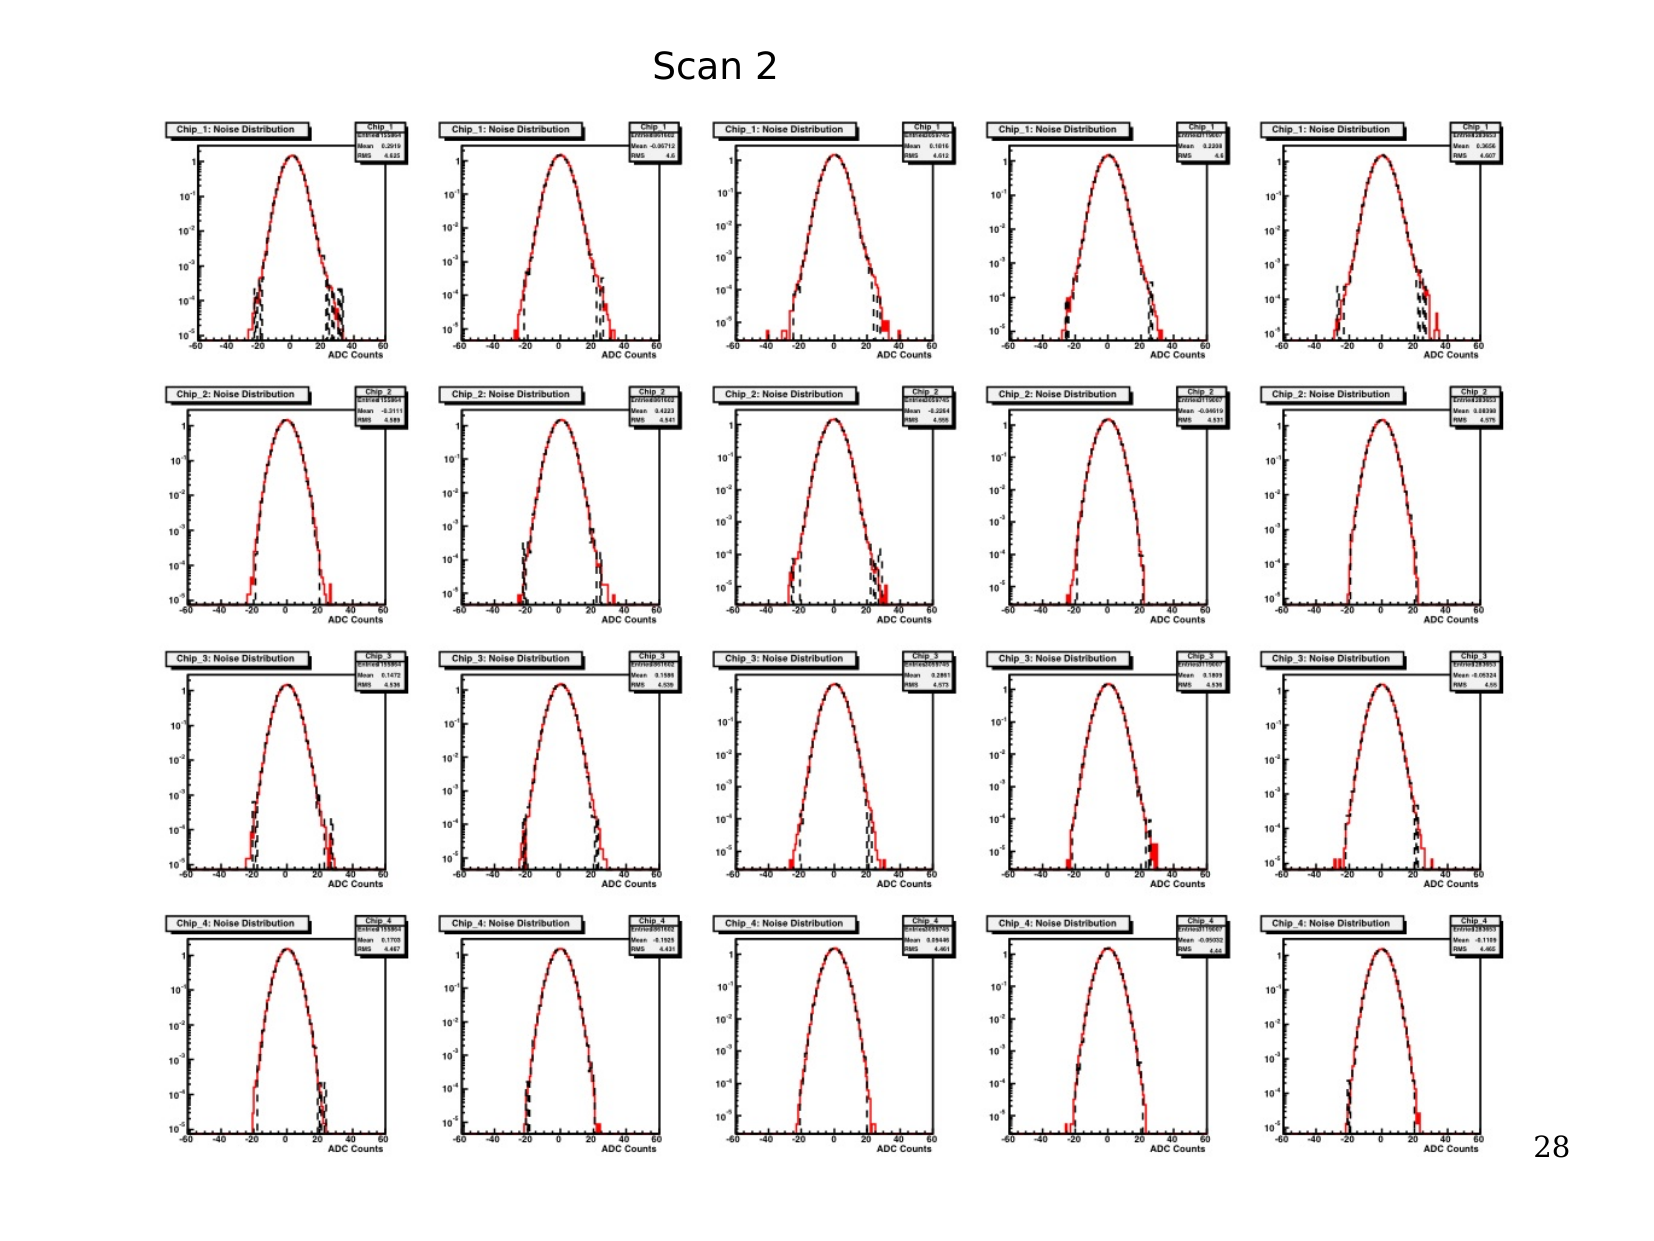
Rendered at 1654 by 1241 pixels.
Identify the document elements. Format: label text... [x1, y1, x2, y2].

text_box Scan 2 [637, 37, 792, 96]
picture [150, 112, 1519, 1169]
